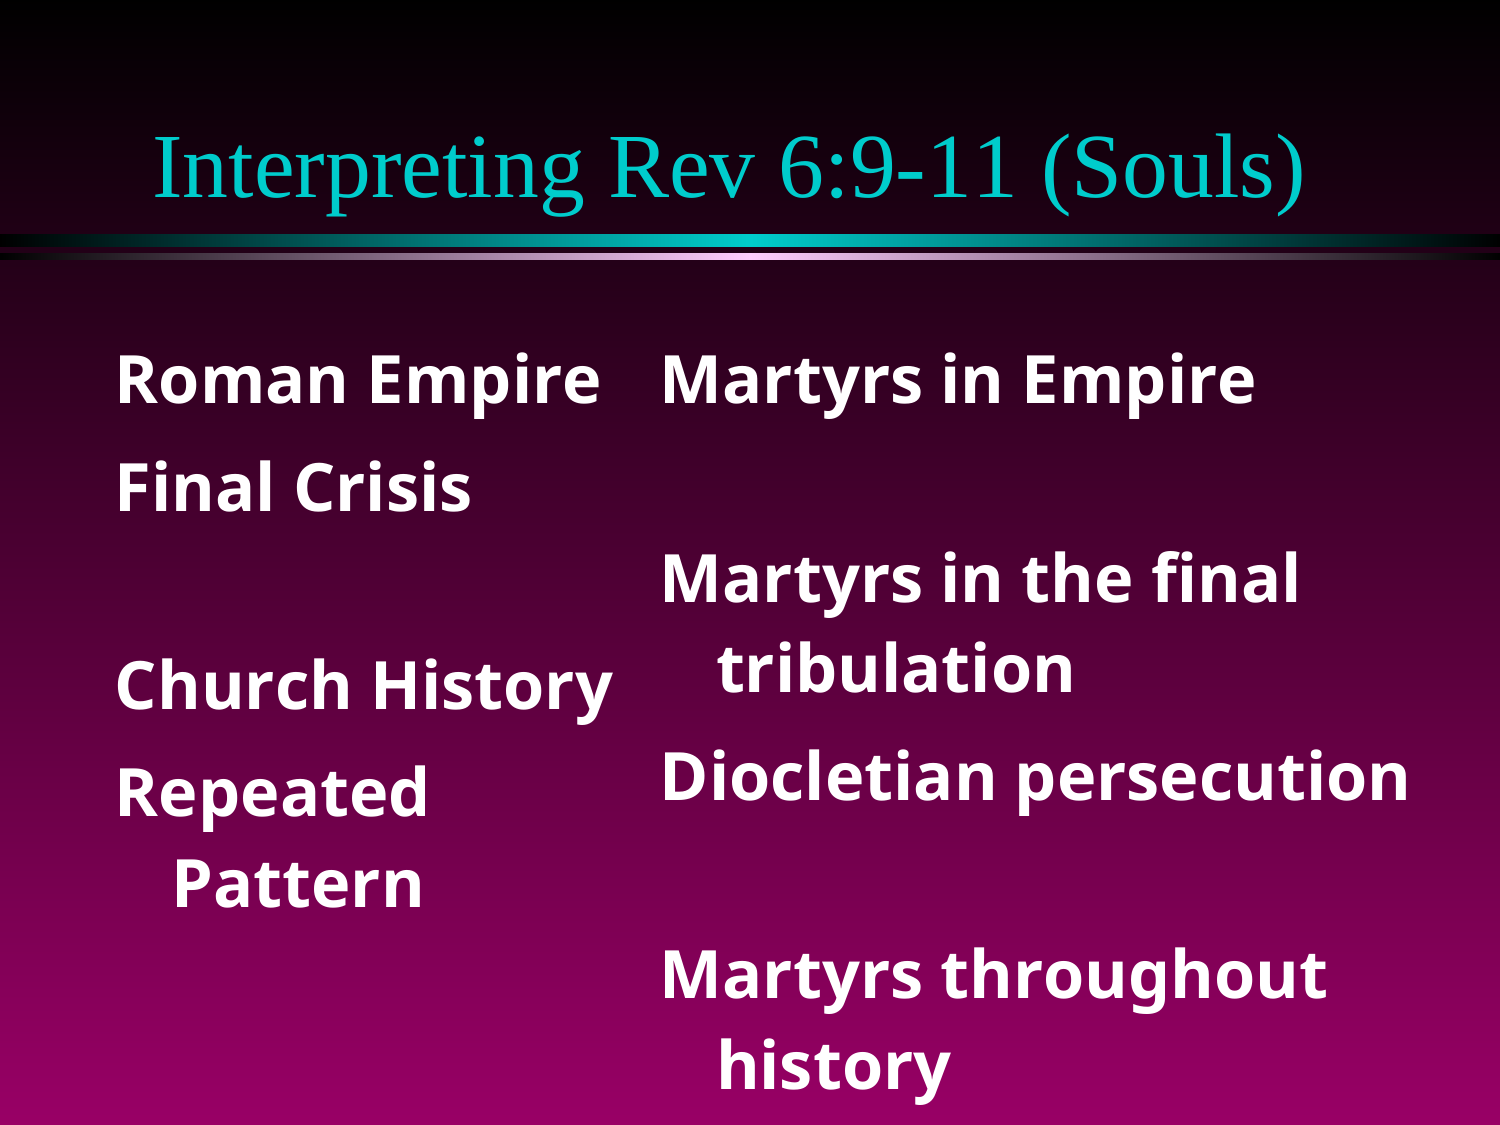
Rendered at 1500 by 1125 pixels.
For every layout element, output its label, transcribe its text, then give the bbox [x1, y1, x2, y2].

list Roman Empire Final Crisis Church History Repeated Pattern [99, 324, 643, 1018]
list Martyrs in Empire Martyrs in the final tribulation Diocletian persecution Martyrs throughout history [644, 324, 1448, 1018]
title Interpreting Rev 6:9-11 (Souls) [39, 37, 1422, 225]
